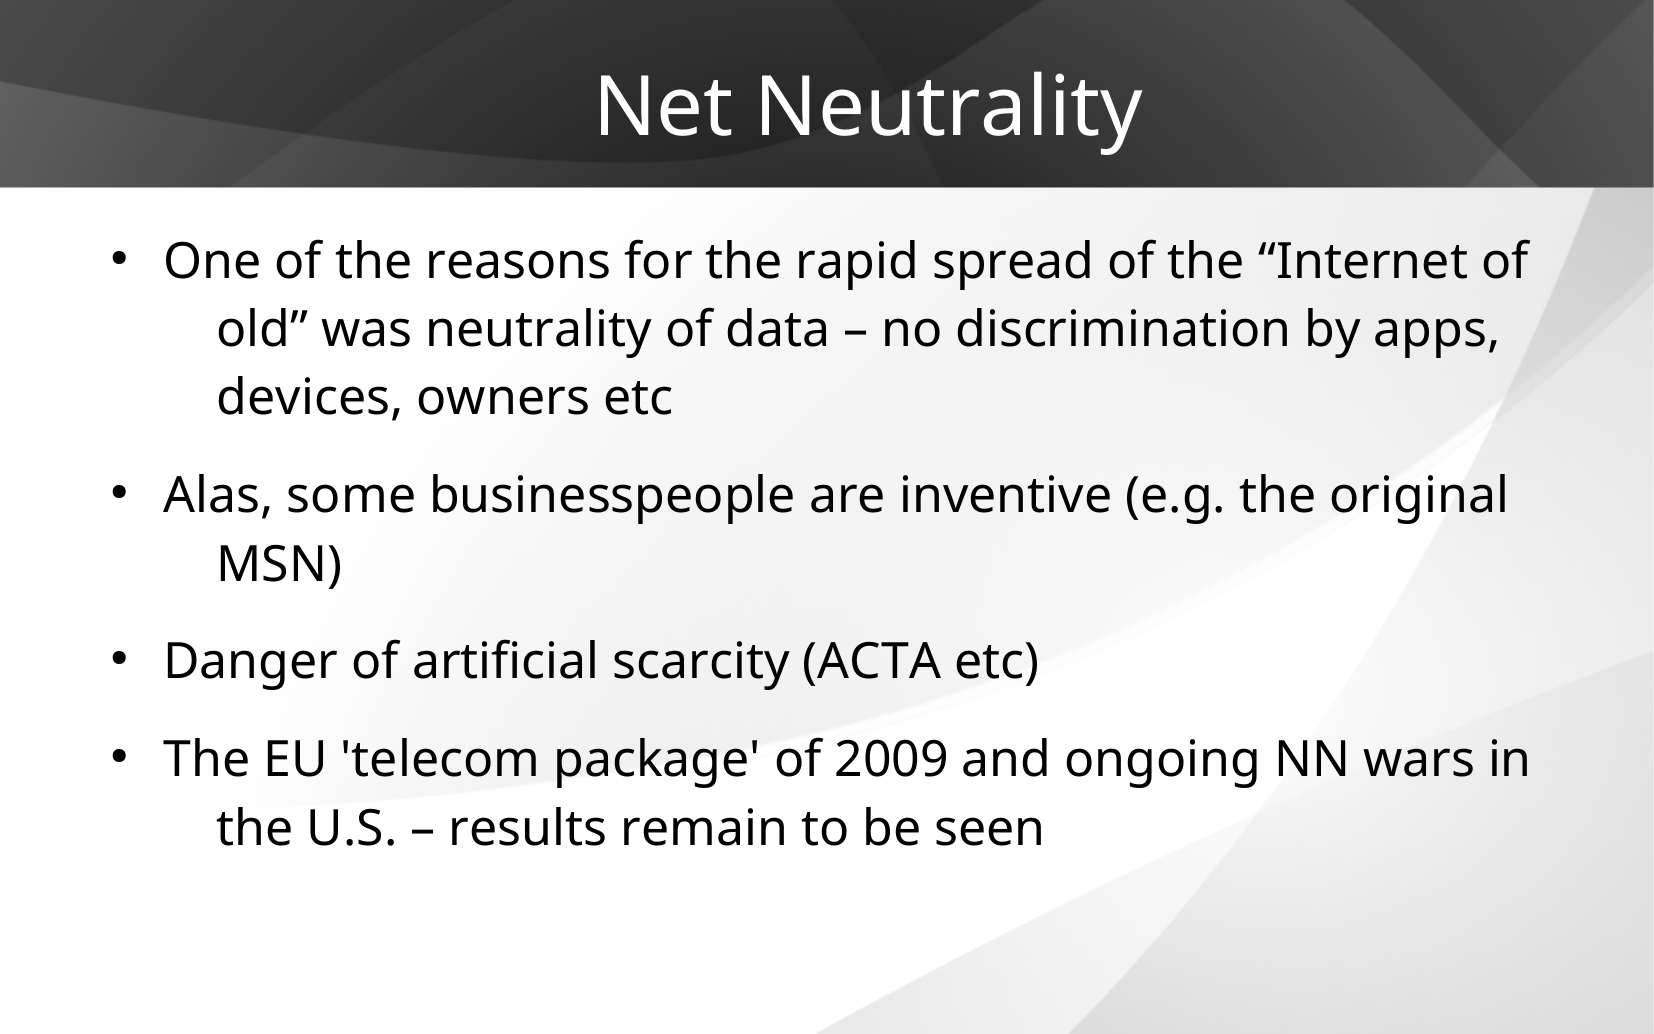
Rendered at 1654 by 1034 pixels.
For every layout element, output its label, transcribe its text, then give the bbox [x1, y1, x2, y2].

list One of the reasons for the rapid spread of the “Internet of old” was neutrality of data – no discrimination by apps, devices, owners etc Alas, some businesspeople are inventive (e.g. the original MSN) Danger of artificial scarcity (ACTA etc) The EU 'telecom package' of 2009 and ongoing NN wars in the U.S. – results remain to be seen [75, 225, 1613, 1013]
picture [0, 0, 1654, 1034]
title Net Neutrality [124, 0, 1613, 208]
